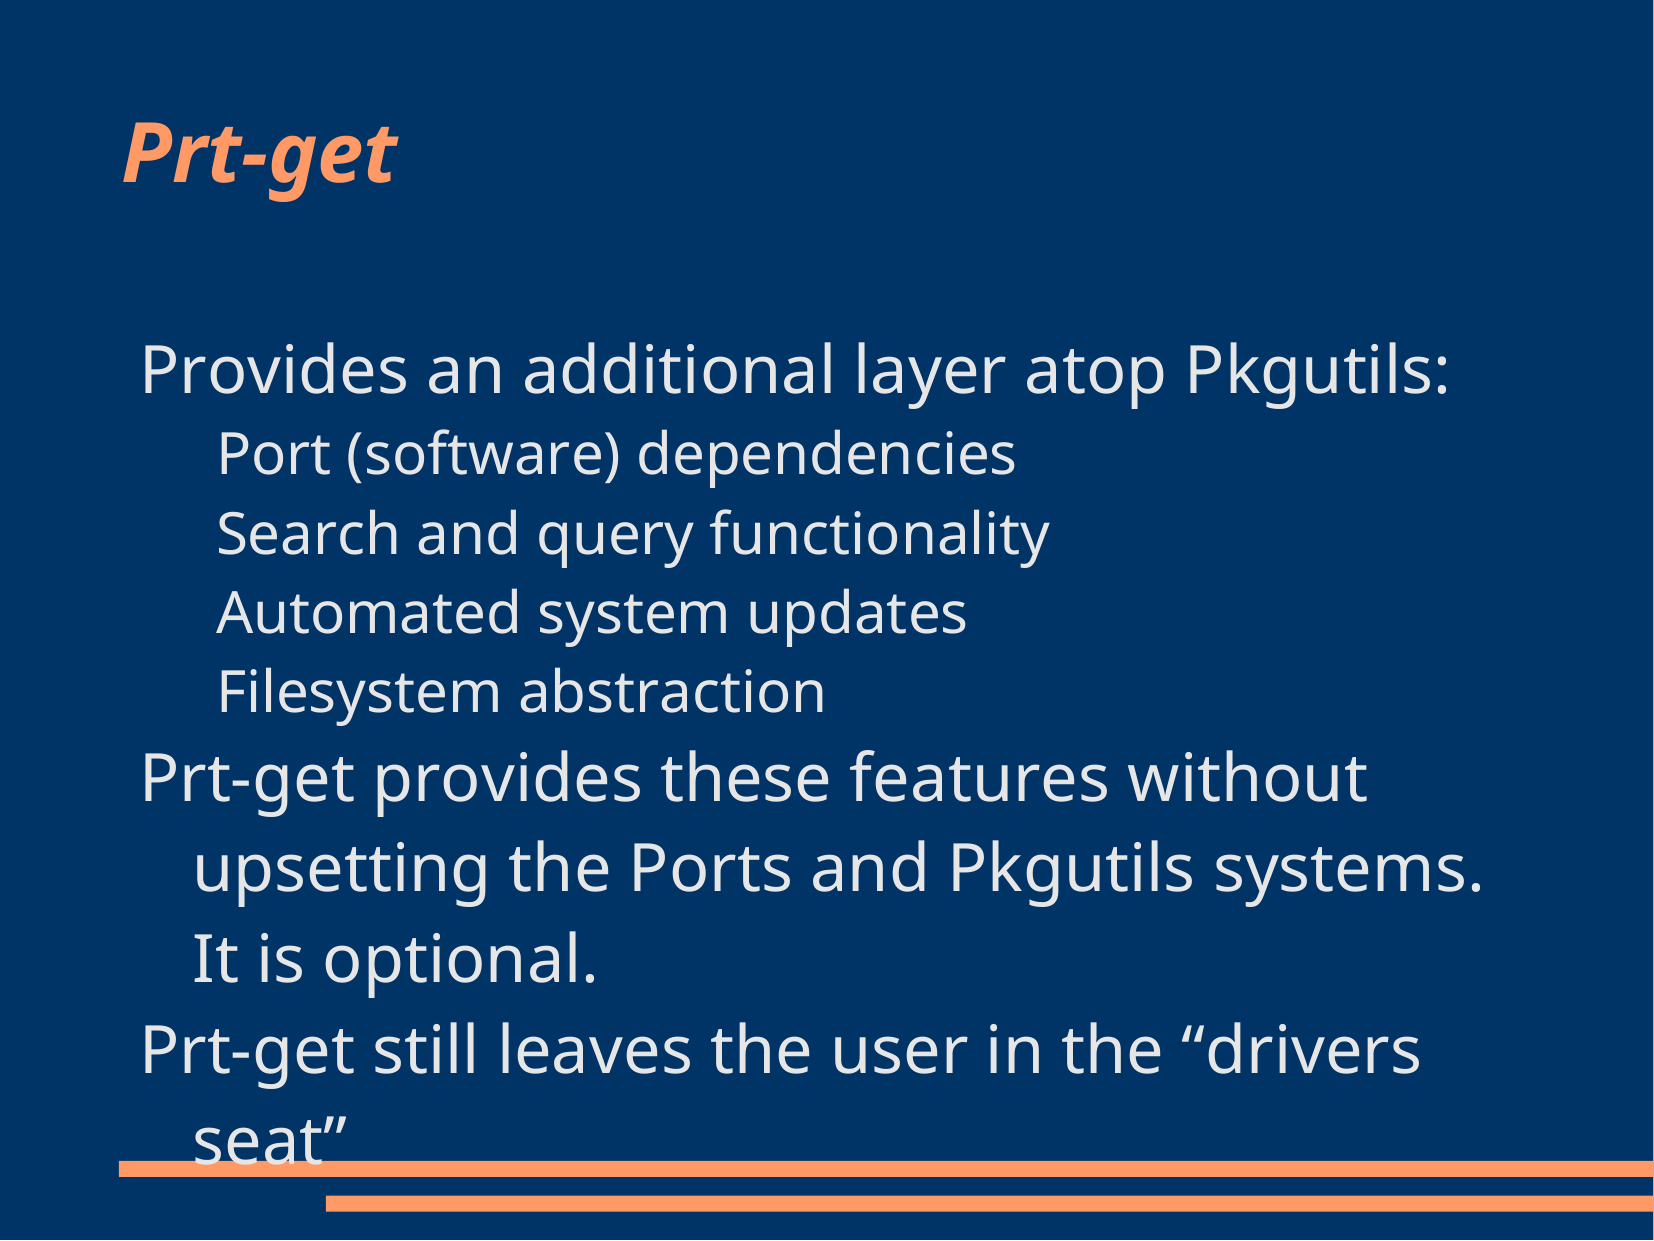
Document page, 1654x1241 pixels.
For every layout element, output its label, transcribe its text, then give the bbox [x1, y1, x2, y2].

title Prt-get [121, 46, 1534, 254]
list Provides an additional layer atop Pkgutils: Port (software) dependencies Search and query functionality Automated system updates Filesystem abstraction Prt-get provides these features without upsetting the Ports and Pkgutils systems. It is optional. Prt-get still leaves the user in the “drivers seat” [121, 322, 1561, 1133]
